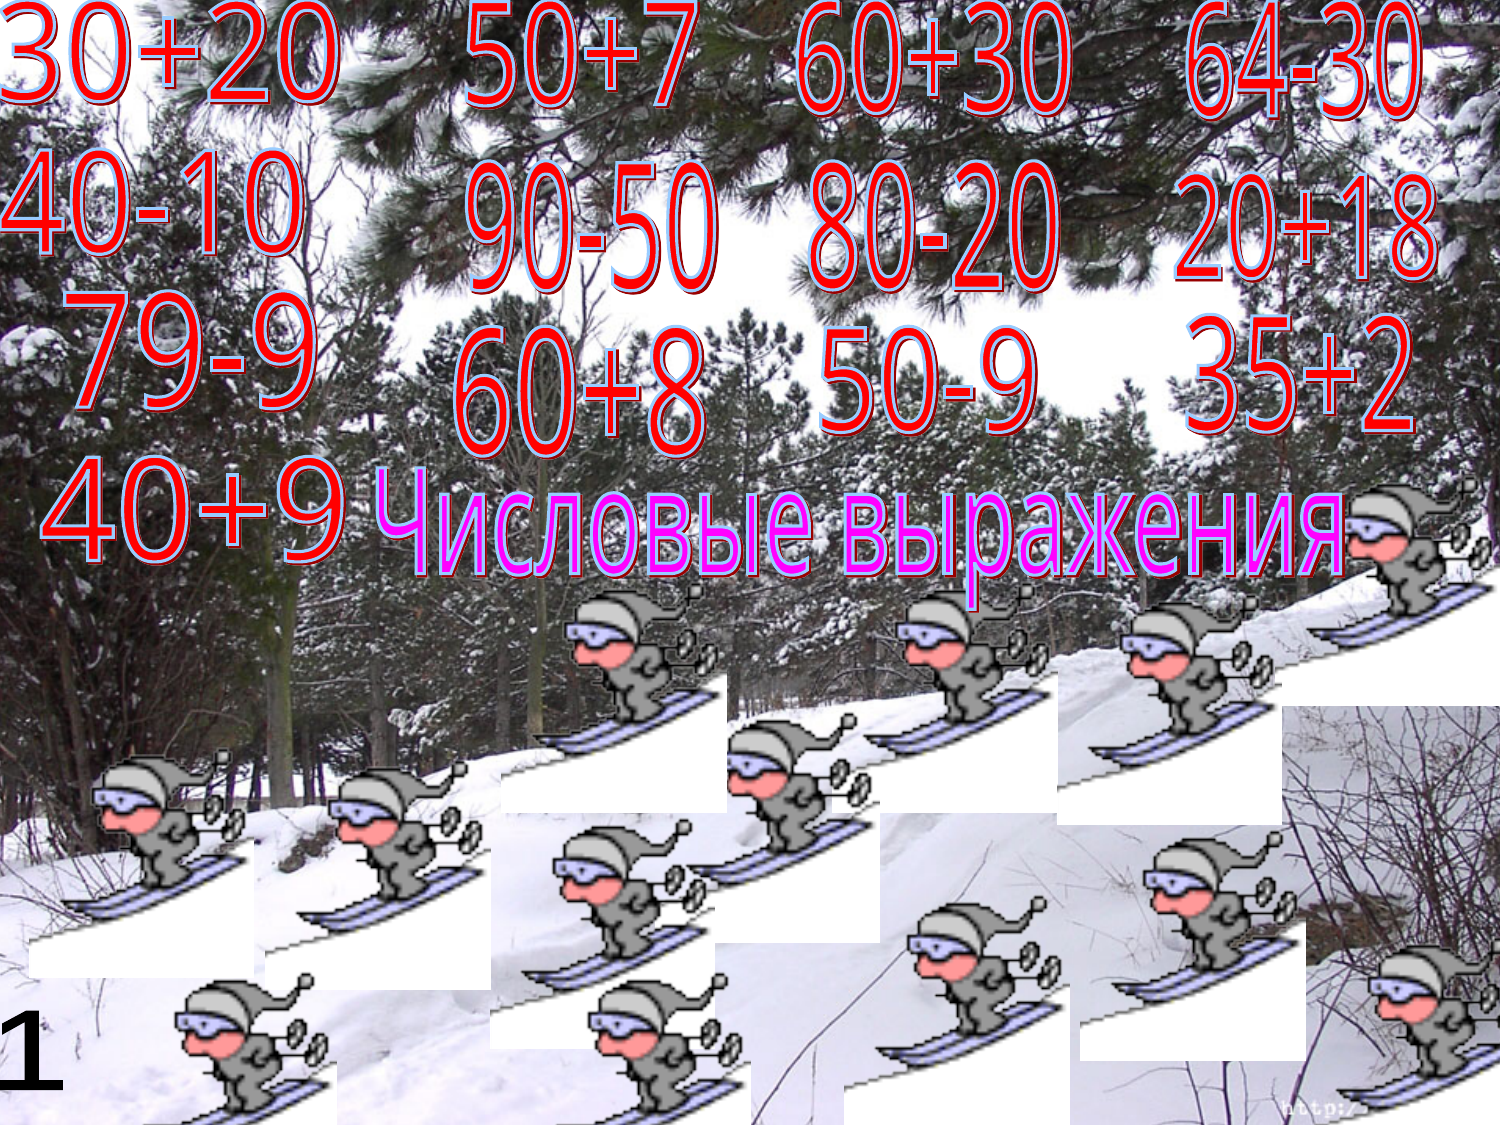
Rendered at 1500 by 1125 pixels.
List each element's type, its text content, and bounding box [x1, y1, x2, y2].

text_box 90-50 [522, 160, 570, 291]
text_box 80-20 [1010, 160, 1057, 290]
picture [862, 12, 890, 101]
text_box Числовые выражения [591, 492, 637, 576]
picture [1383, 12, 1410, 105]
text_box 40-10 [181, 150, 214, 253]
text_box 64-30 [1187, 0, 1231, 118]
text_box 30+20 [208, 0, 267, 101]
text_box Числовые выражения [377, 467, 425, 574]
text_box 60+30 [1022, 0, 1069, 114]
text_box 80-20 [809, 160, 856, 290]
text_box 90-50 [612, 162, 658, 291]
text_box 80-20 [921, 234, 945, 248]
text_box Числовые выражения [943, 494, 952, 574]
text_box 50-9 [981, 326, 1034, 433]
text_box 60+8 [584, 349, 638, 435]
text_box 64-30 [1374, 0, 1419, 118]
text_box 79-9 [139, 290, 200, 409]
text_box 60+30 [797, 0, 844, 114]
text_box 20+18 [1390, 172, 1436, 279]
text_box Числовые выражения [1019, 492, 1059, 576]
text_box 80-20 [953, 161, 1001, 289]
text_box 35+2 [1247, 315, 1294, 433]
picture [11, 168, 40, 218]
text_box 60+30 [909, 19, 956, 95]
text_box 40+9 [41, 457, 114, 561]
text_box 40+9 [200, 474, 265, 545]
text_box 50+7 [585, 18, 636, 89]
text_box 50+7 [466, 1, 514, 106]
text_box 35+2 [1363, 314, 1412, 431]
text_box Числовые выражения [495, 492, 532, 576]
text_box 50+7 [525, 0, 576, 106]
text_box 60+8 [518, 326, 573, 457]
text_box 20+18 [1229, 172, 1274, 279]
text_box Числовые выражения [1136, 492, 1178, 576]
text_box 20+18 [1283, 191, 1328, 262]
text_box 30+20 [139, 17, 197, 85]
text_box 30+20 [278, 0, 337, 102]
text_box 20+18 [1340, 174, 1366, 278]
text_box 40+9 [278, 456, 343, 562]
text_box 64-30 [1236, 1, 1286, 116]
picture [1031, 12, 1060, 101]
text_box Числовые выражения [700, 494, 740, 574]
text_box Числовые выражения [845, 494, 886, 574]
text_box 79-9 [211, 357, 243, 371]
text_box 60+8 [454, 326, 509, 457]
text_box 90-50 [578, 234, 603, 249]
text_box 64-30 [1321, 0, 1365, 118]
text_box Числовые выражения [747, 494, 756, 574]
text_box 40-10 [0, 149, 63, 253]
text_box 35+2 [1186, 314, 1236, 433]
text_box Числовые выражения [768, 492, 810, 576]
text_box Числовые выражения [648, 494, 690, 574]
picture [290, 11, 325, 91]
text_box Числовые выражения [1065, 494, 1134, 574]
text_box 90-50 [667, 160, 715, 291]
text_box 35+2 [1304, 334, 1353, 413]
text_box 79-9 [64, 292, 127, 408]
picture [1196, 56, 1222, 105]
text_box 50-9 [820, 327, 871, 433]
text_box Числовые выражения [1247, 494, 1291, 574]
text_box 30+20 [0, 0, 58, 102]
text_box 1 [0, 1011, 63, 1090]
text_box 60+8 [649, 326, 703, 457]
text_box 40-10 [244, 148, 302, 255]
text_box 40+9 [122, 456, 187, 562]
text_box 50-9 [882, 326, 935, 433]
text_box 30+20 [69, 0, 128, 102]
text_box Числовые выражения [534, 494, 579, 575]
picture [0, 0, 18, 9]
text_box 60+30 [852, 0, 900, 114]
picture [0, 11, 45, 91]
text_box 80-20 [865, 160, 913, 290]
picture [0, 0, 1500, 1125]
picture [806, 54, 834, 101]
text_box Числовые выражения [1189, 494, 1233, 574]
text_box 64-30 [1291, 66, 1314, 80]
text_box 40-10 [71, 148, 128, 255]
text_box 20+18 [1175, 172, 1220, 278]
text_box 50-9 [944, 386, 972, 398]
picture [535, 11, 565, 95]
text_box 50+7 [645, 1, 696, 105]
text_box 60+30 [965, 0, 1012, 114]
text_box Числовые выражения [897, 494, 936, 574]
text_box Числовые выражения [1299, 494, 1341, 574]
picture [81, 11, 116, 91]
text_box 79-9 [253, 290, 315, 409]
text_box Числовые выражения [967, 492, 1011, 610]
text_box 40-10 [137, 208, 167, 221]
text_box Числовые выражения [440, 494, 484, 574]
text_box 90-50 [466, 160, 513, 291]
